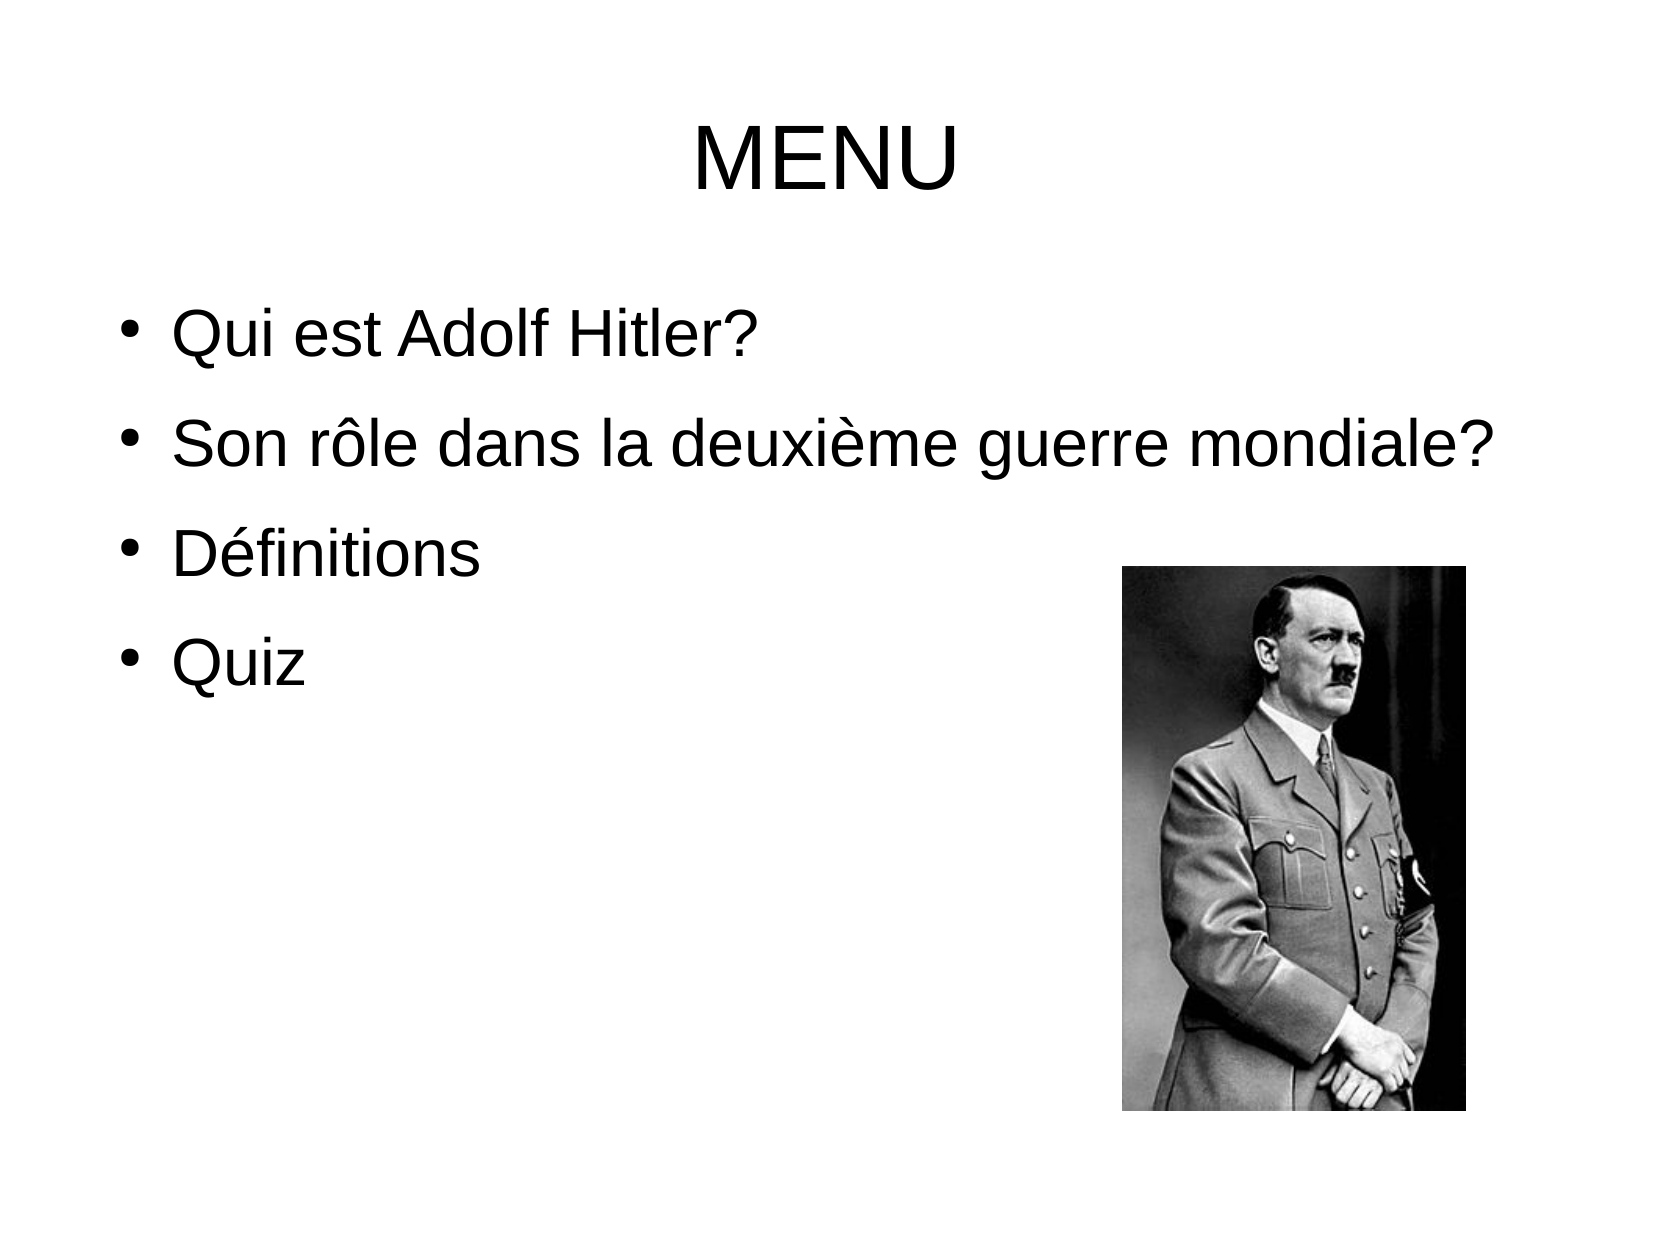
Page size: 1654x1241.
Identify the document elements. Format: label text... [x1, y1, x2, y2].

picture [1122, 566, 1466, 1111]
list Qui est Adolf Hitler? Son rôle dans la deuxième guerre mondiale? Définitions Quiz [82, 290, 1571, 1010]
title MENU [82, 49, 1571, 257]
